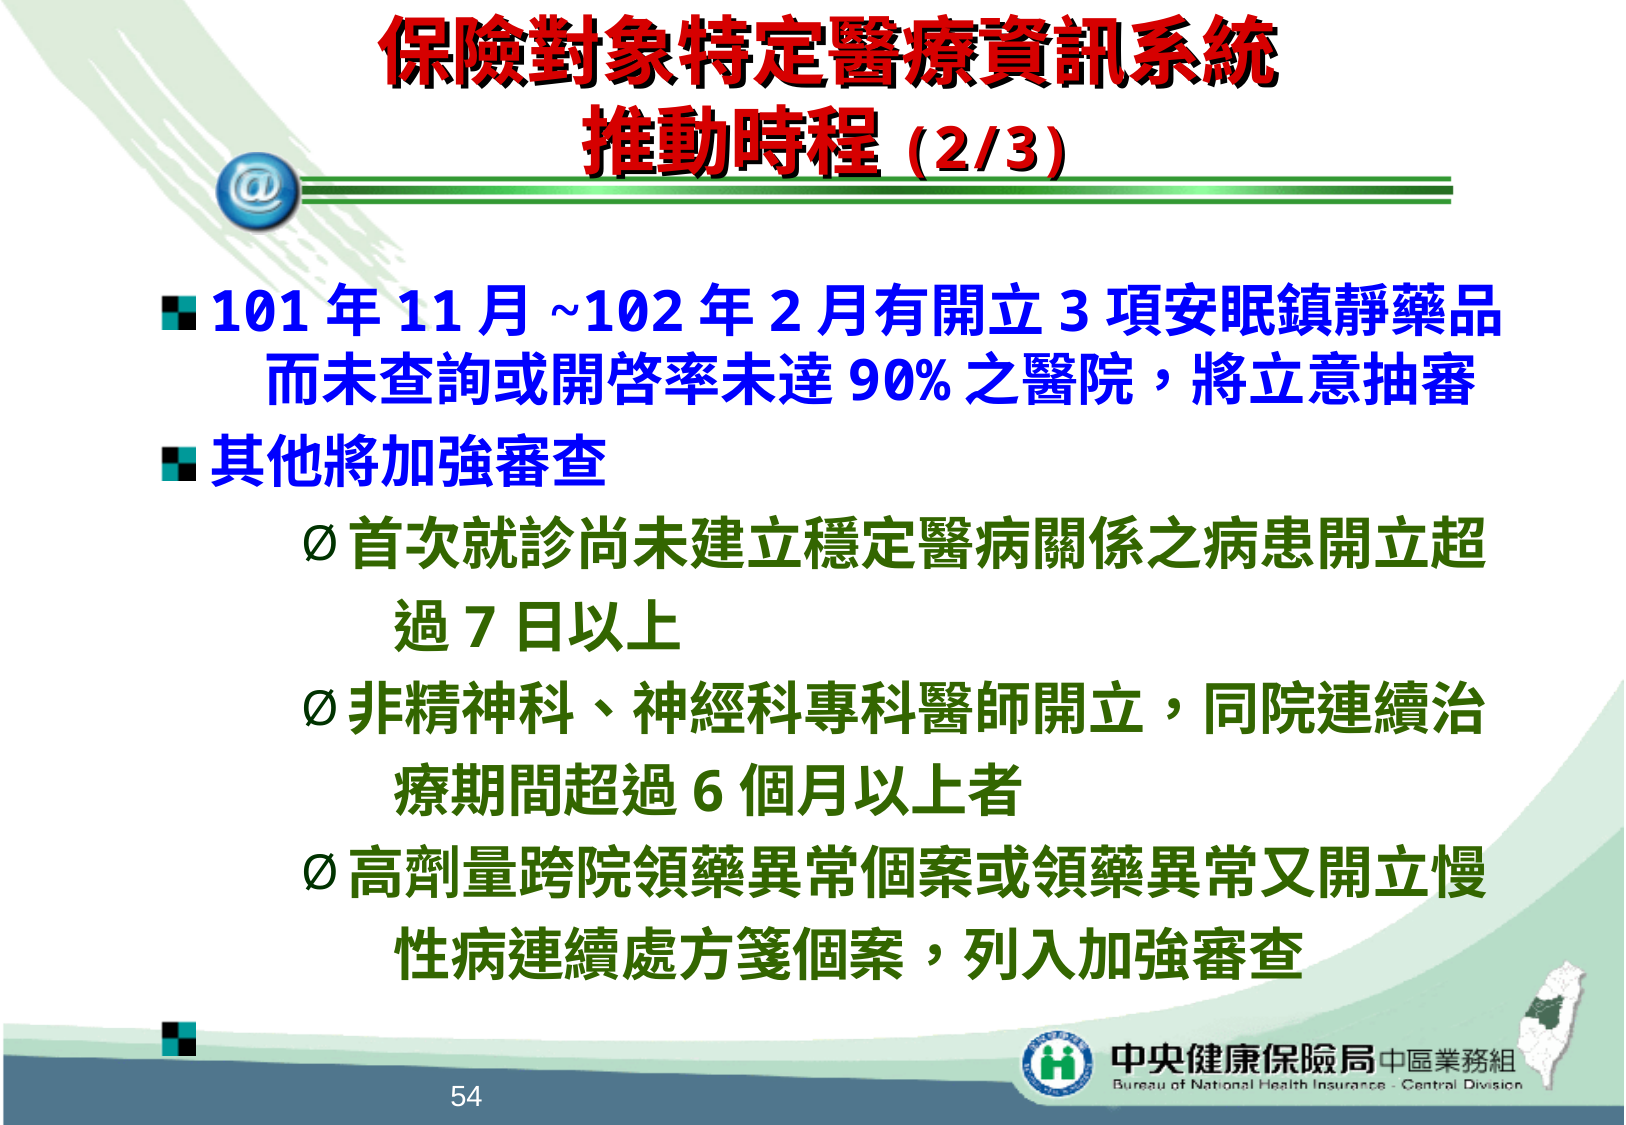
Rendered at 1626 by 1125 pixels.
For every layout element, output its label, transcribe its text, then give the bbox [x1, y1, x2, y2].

title 保險對象特定醫療資訊系統 推動時程(2/3) [127, 0, 1527, 184]
text_box [435, 1065, 815, 1125]
list 101年11月~102年2月有開立3項安眠鎮靜藥品而未查詢或開啓率未逹90%之醫院，將立意抽審 其他將加強審查 首次就診尚未建立穩定醫病關係之病患開立超過7日以上 非精神科、神經科專科醫師開立，同院連續治療期間超過6個月以上者 高劑量跨院領藥異常個案或領藥異常又開立慢性病連續處方箋個案，列入加強審查 [139, 267, 1545, 1006]
